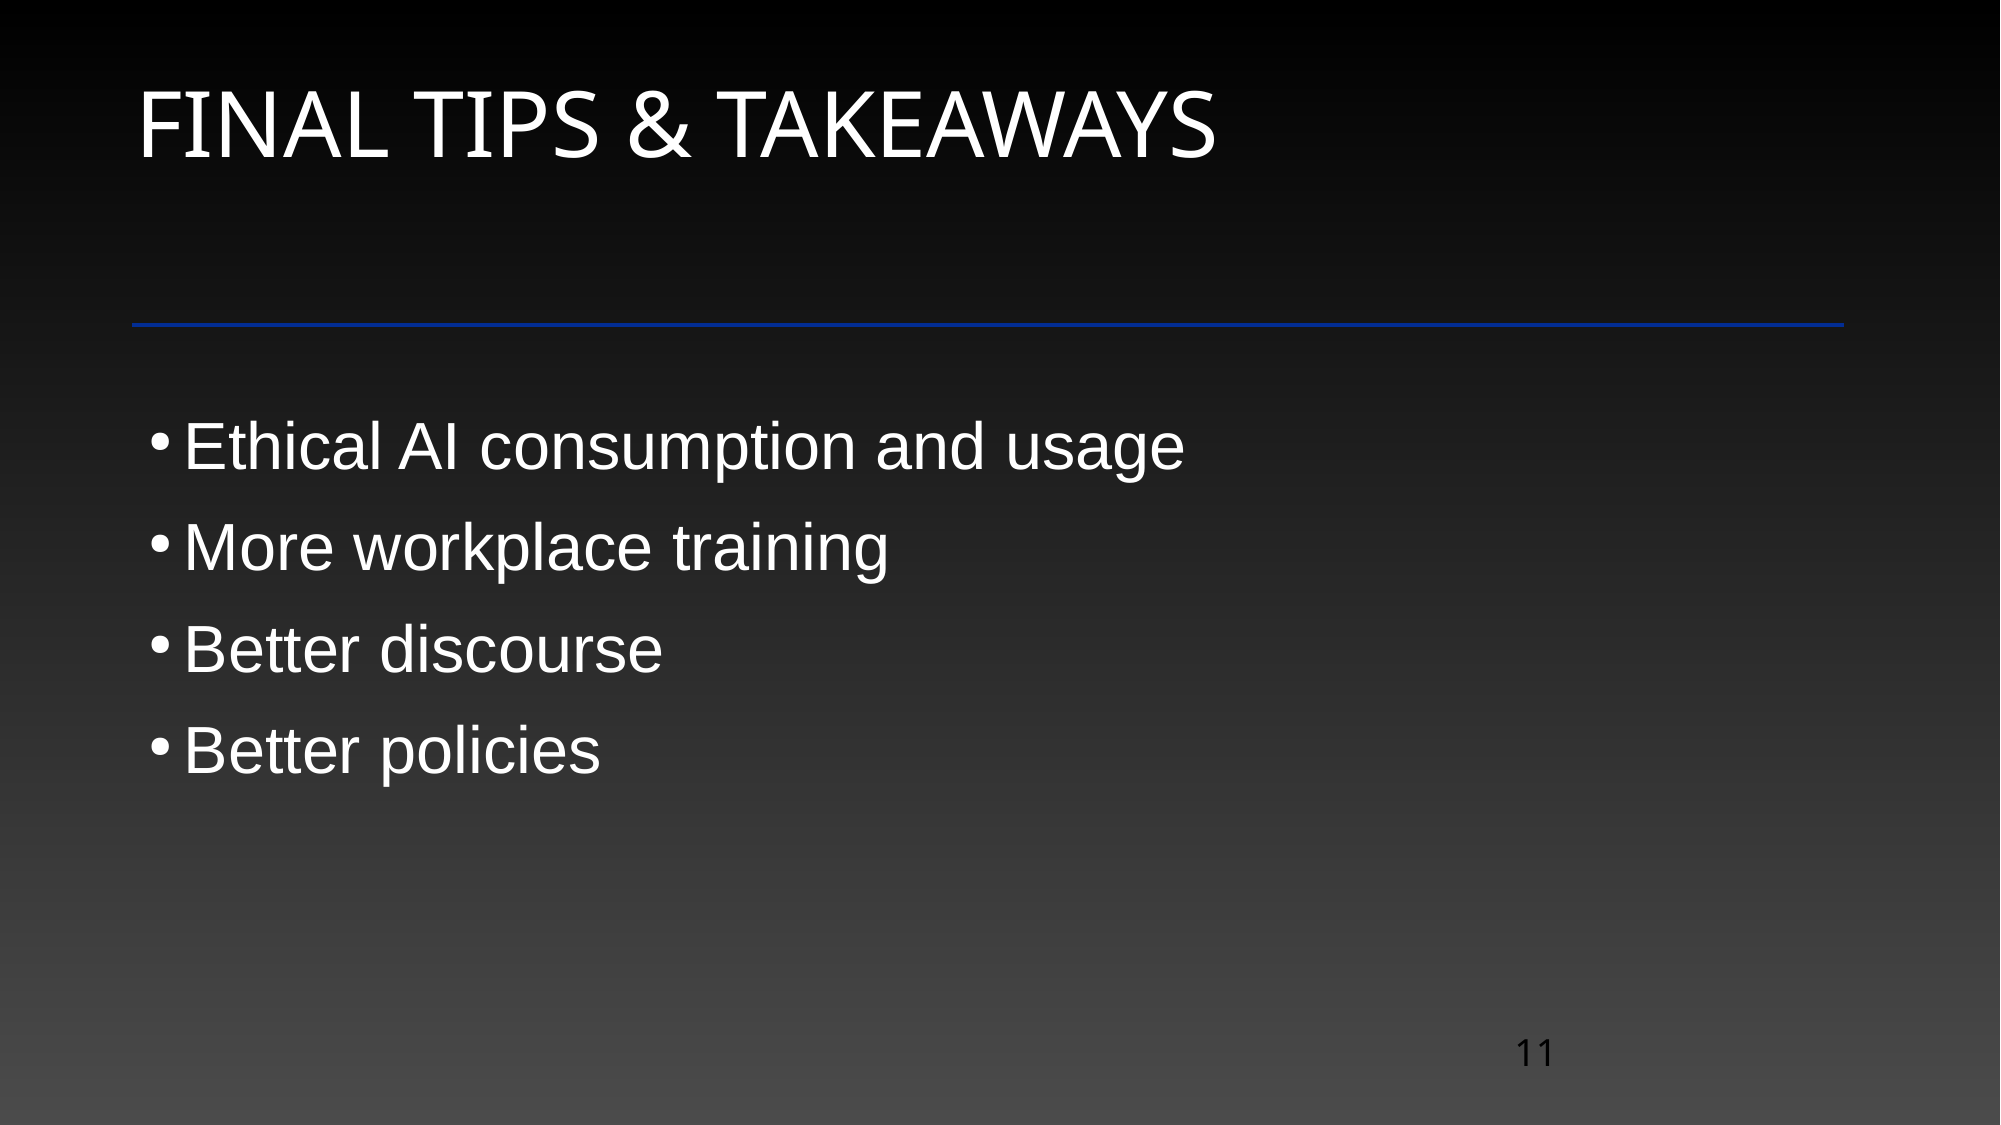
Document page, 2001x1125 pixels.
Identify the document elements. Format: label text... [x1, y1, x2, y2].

title FINAL TIPS & TAKEAWAYS [120, 71, 1846, 289]
slide_number <number> [1499, 1021, 1950, 1082]
list Ethical AI consumption and usage More workplace training Better discourse Better policies [133, 404, 1332, 967]
